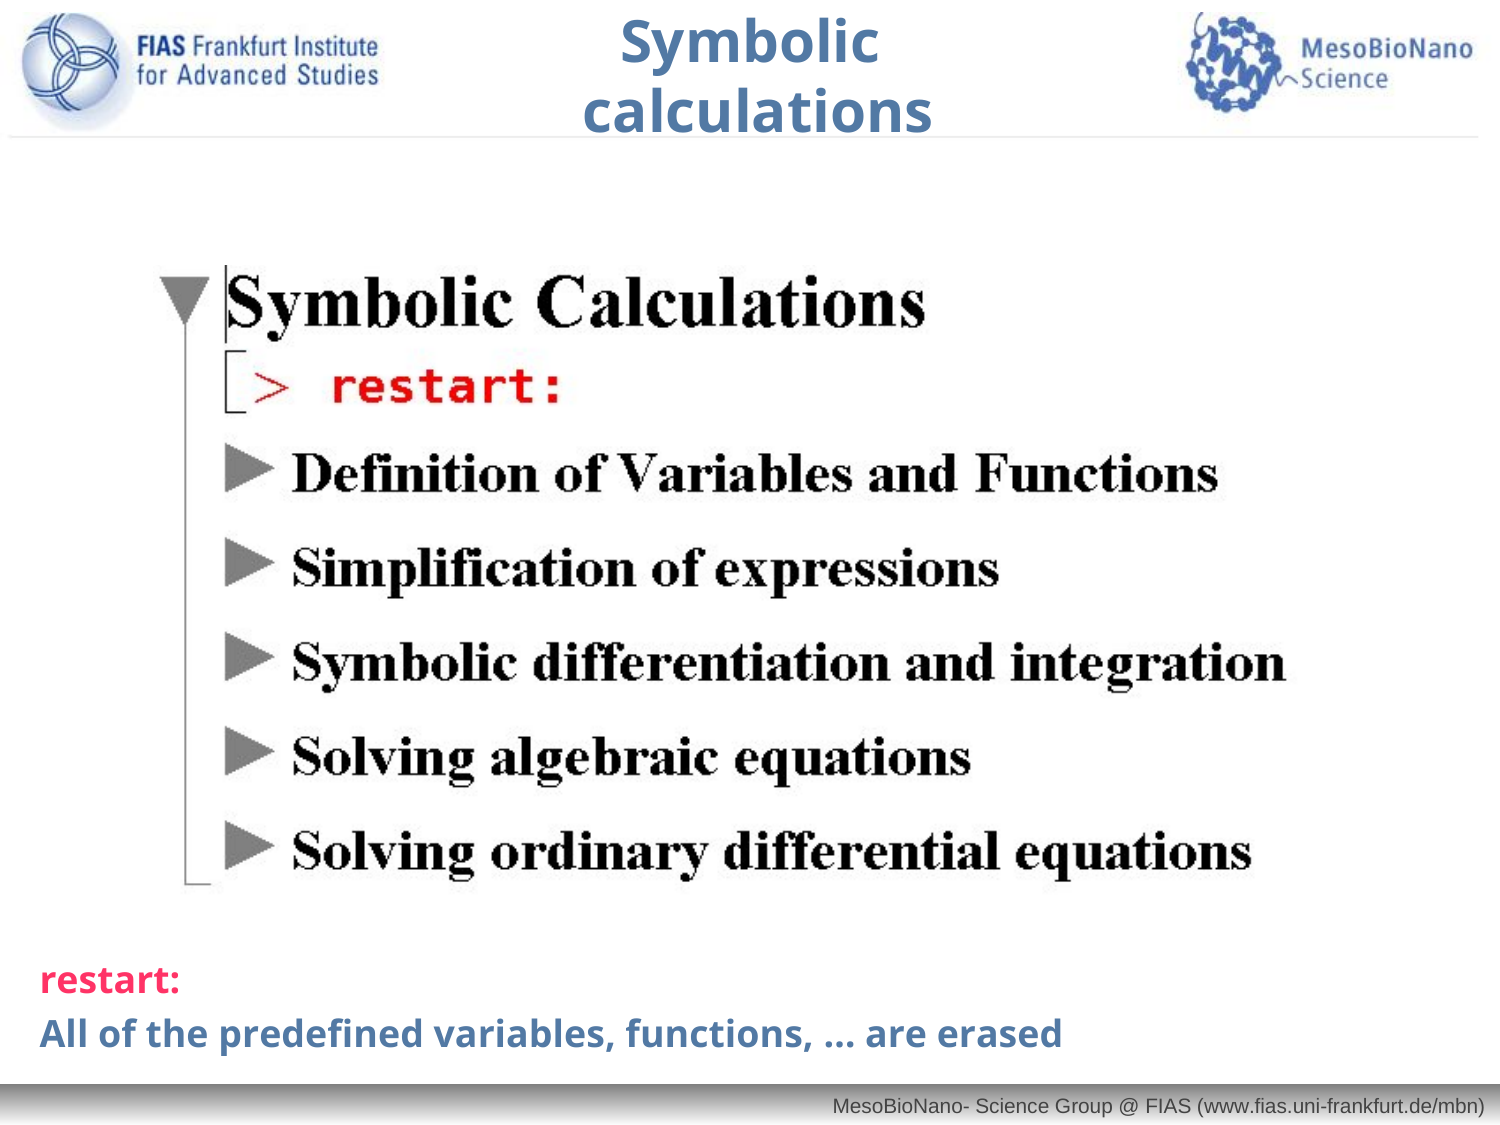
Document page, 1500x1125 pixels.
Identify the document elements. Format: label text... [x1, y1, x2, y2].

text_box restart: All of the predefined variables, functions, … are erased [24, 949, 1329, 1063]
picture [153, 265, 1359, 903]
title Symbolic calculations [0, 0, 1499, 152]
